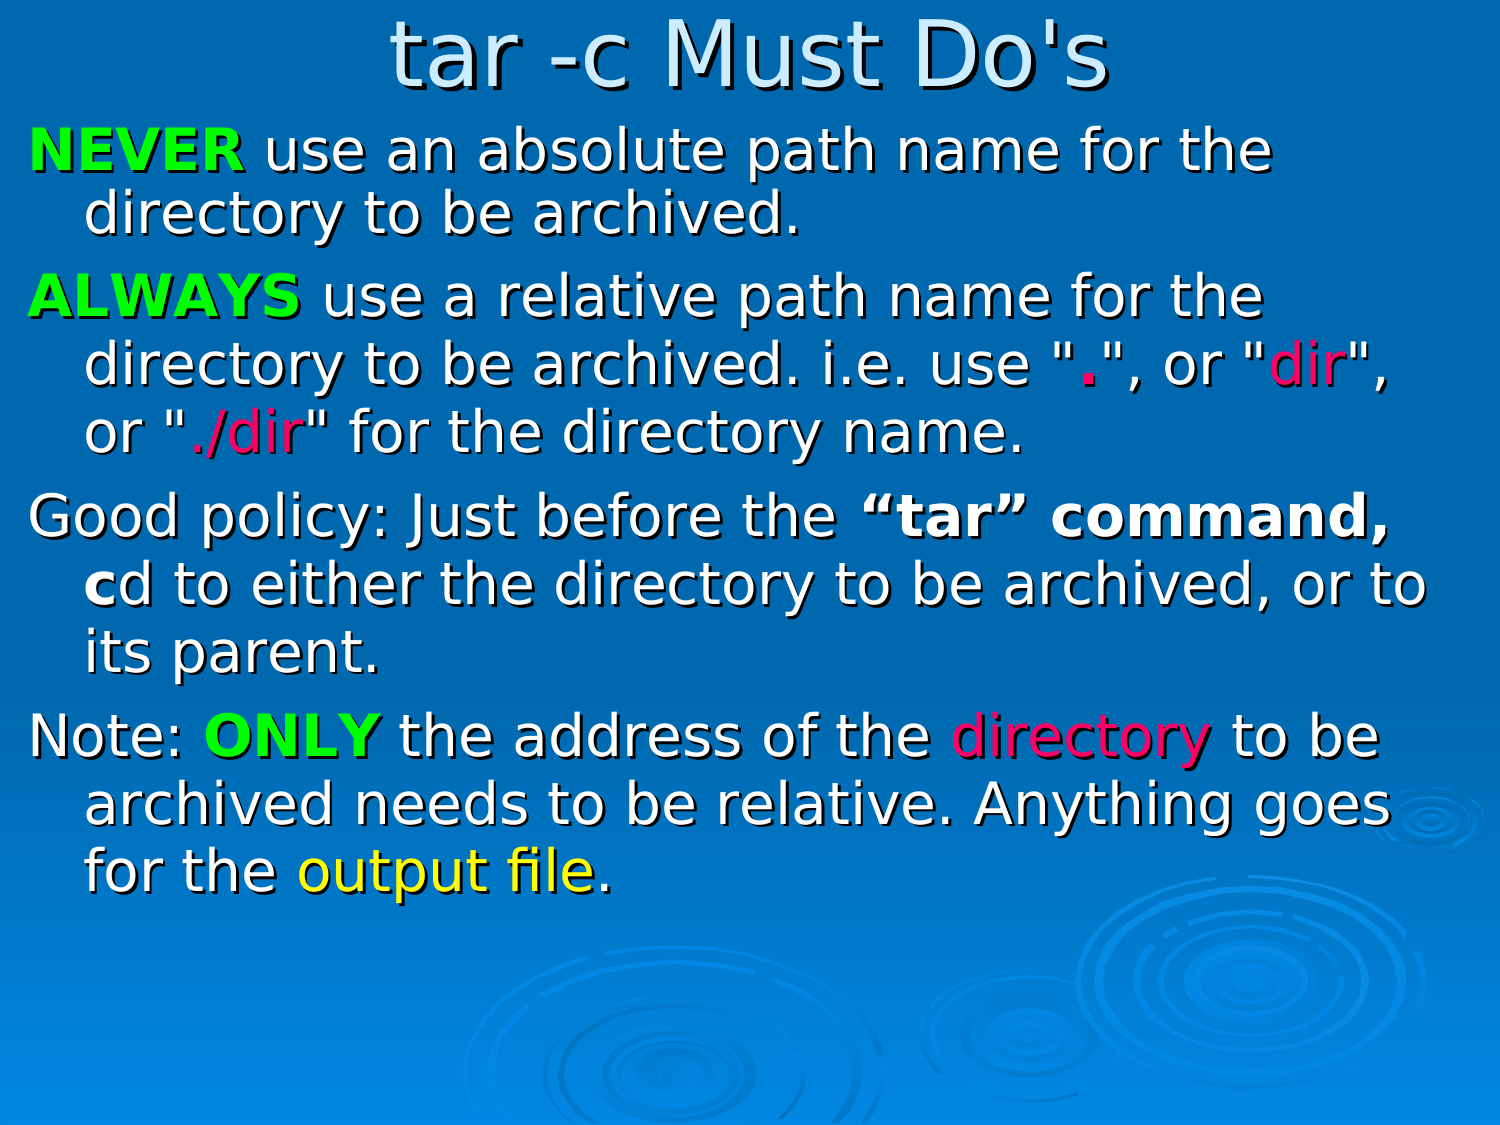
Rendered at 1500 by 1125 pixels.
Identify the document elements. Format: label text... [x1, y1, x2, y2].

title tar -c Must Do's [75, 0, 1426, 112]
list NEVER use an absolute path name for the directory to be archived. ALWAYS use a relative path name for the directory to be archived. i.e. use ".", or "dir", or "./dir" for the directory name. Good policy: Just before the “tar” command, cd to either the directory to be archived, or to its parent. Note: ONLY the address of the directory to be archived needs to be relative. Anything goes for the output file. [12, 112, 1463, 1116]
